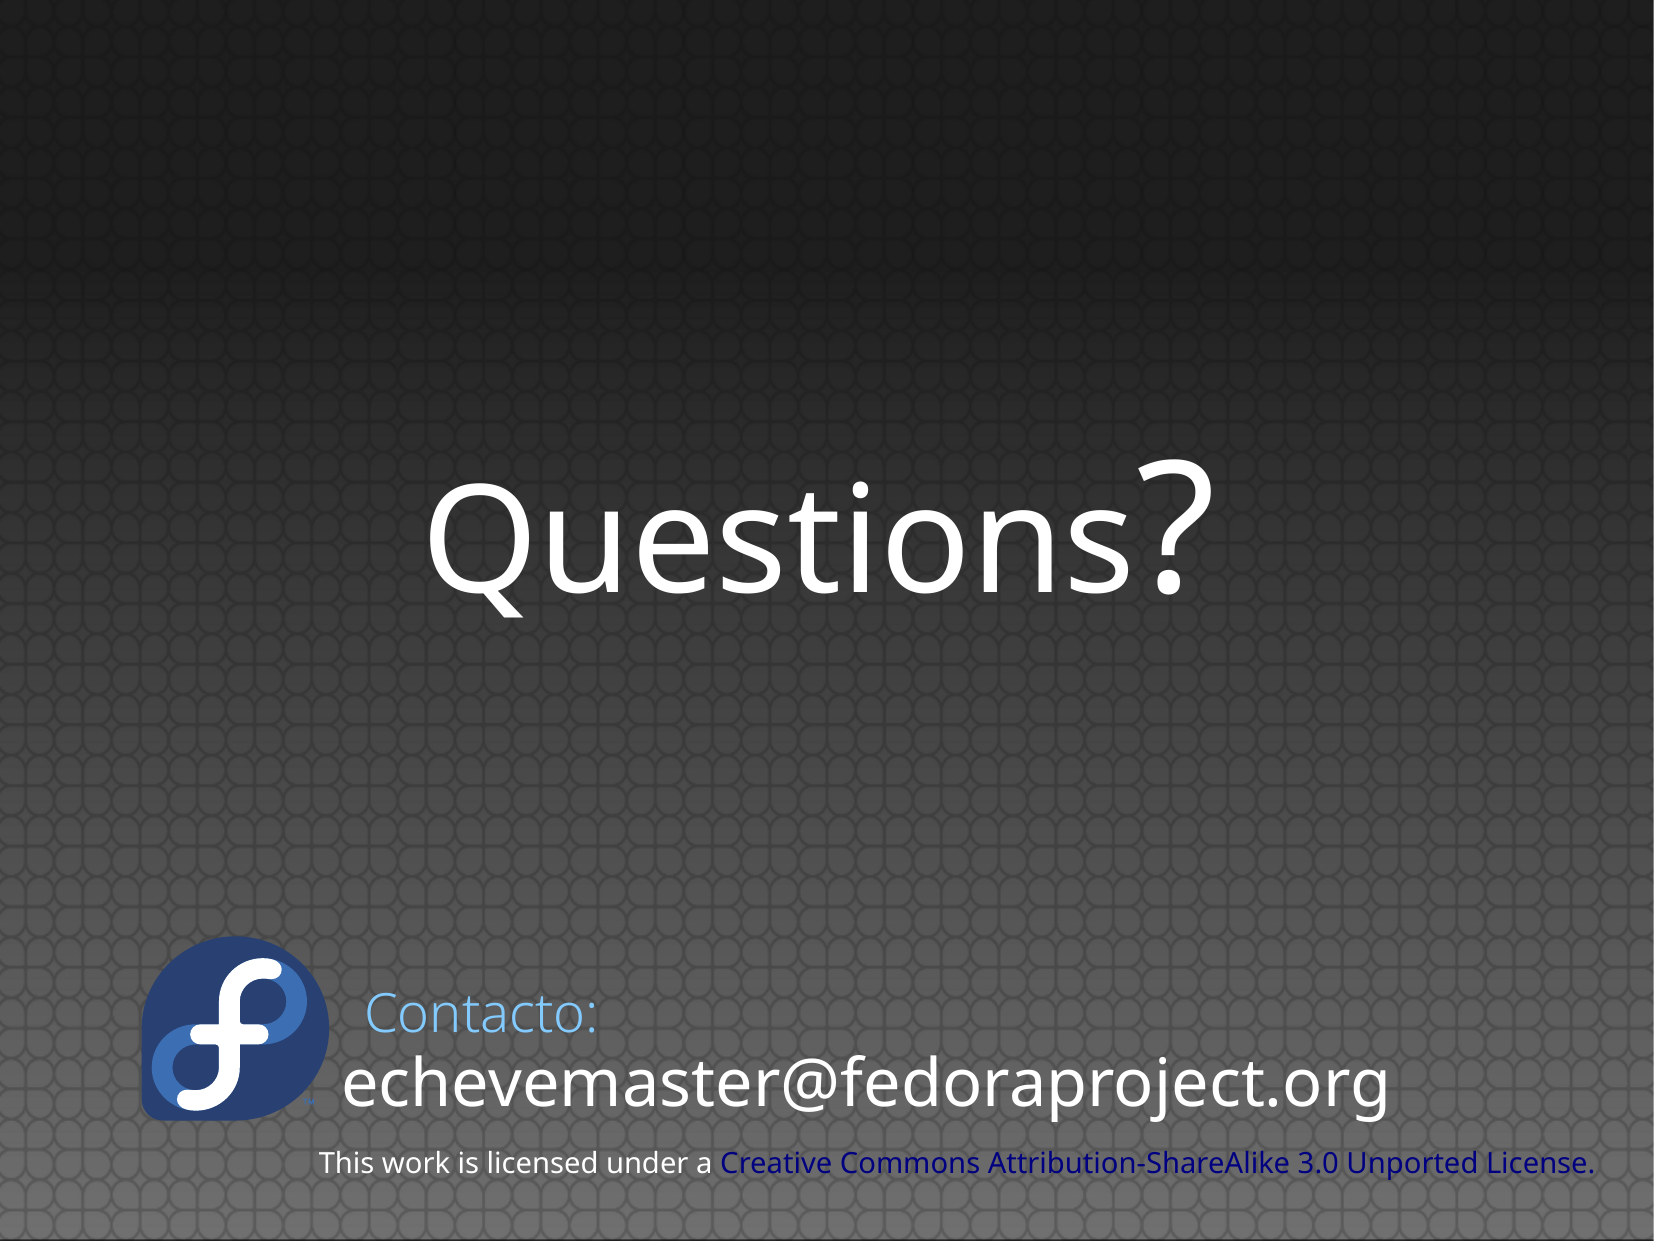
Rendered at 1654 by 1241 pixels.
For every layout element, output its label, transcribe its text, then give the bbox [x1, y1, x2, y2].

text_box This work is licensed under a Creative Commons Attribution-ShareAlike 3.0 Unported License. [52, 1135, 1611, 1219]
title Questions? [30, 414, 1606, 628]
text_box Contacto: [349, 967, 703, 1045]
picture [0, 0, 1654, 1241]
text_box echevemaster@fedoraproject.org [330, 1027, 1478, 1121]
